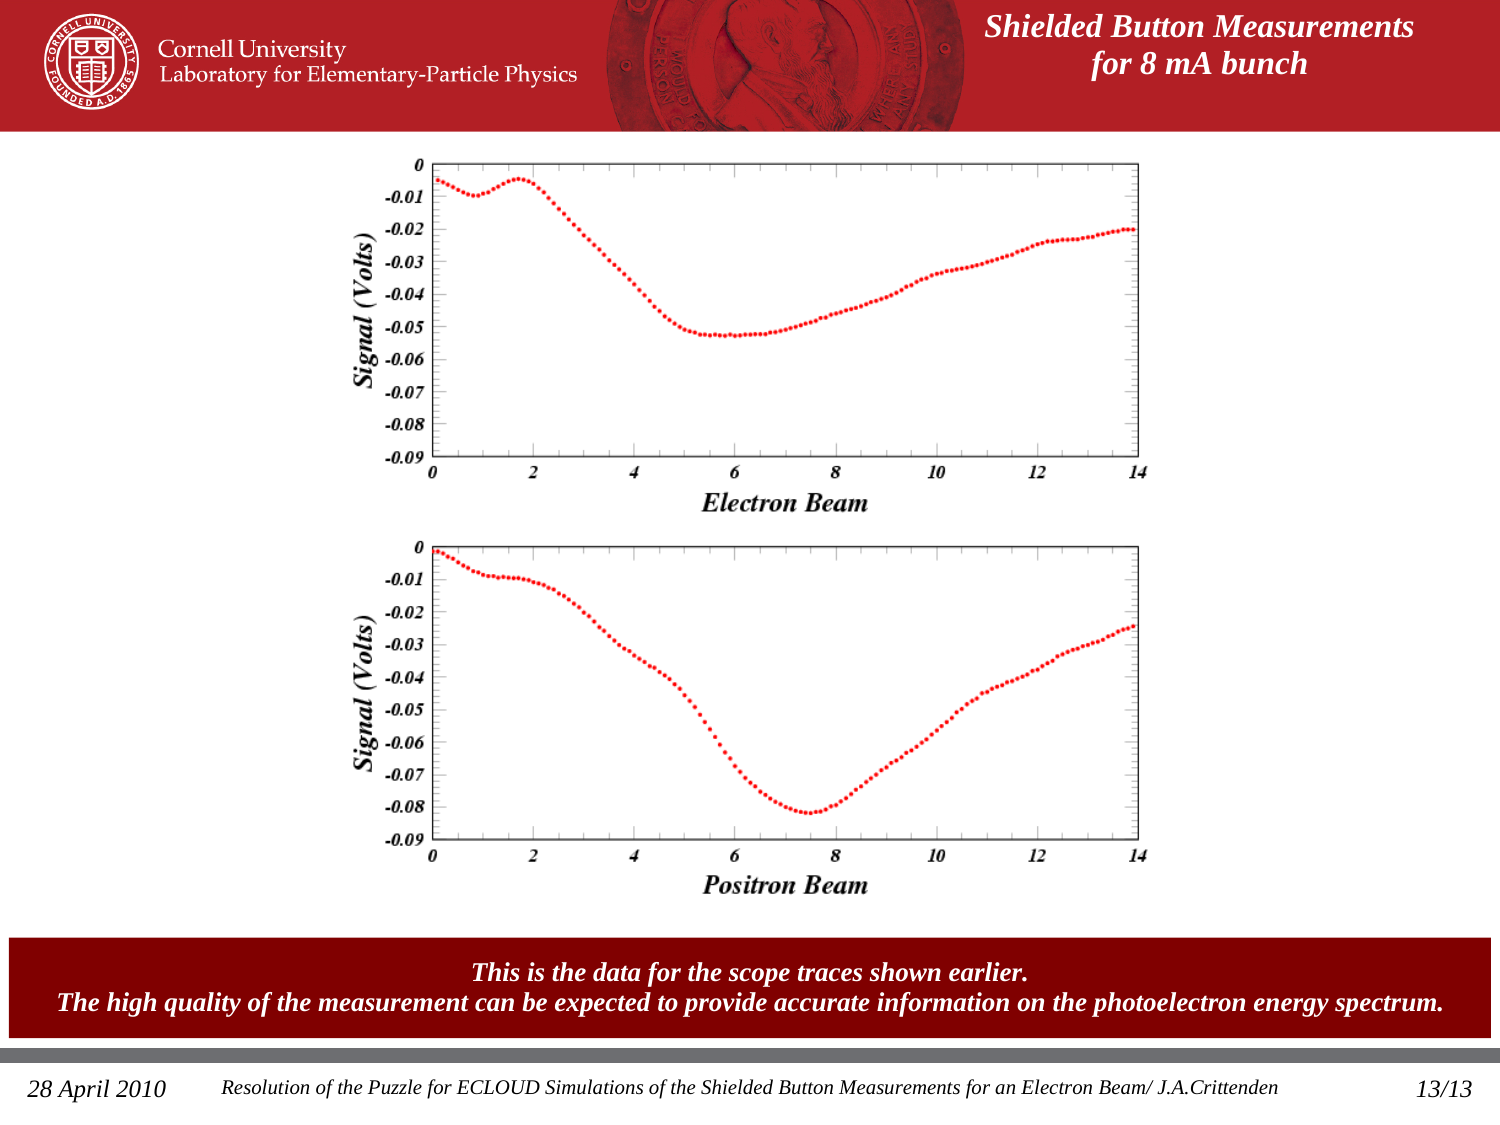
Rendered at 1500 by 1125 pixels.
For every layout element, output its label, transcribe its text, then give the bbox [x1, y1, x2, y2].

picture [0, 0, 1500, 132]
text_box This is the data for the scope traces shown earlier. The high quality of the measurement can be expected to provide accurate information on the photoelectron energy spectrum. [8, 937, 1491, 1039]
text_box Shielded Button Measurements for 8 mA bunch [899, 0, 1500, 128]
picture [345, 149, 1155, 901]
